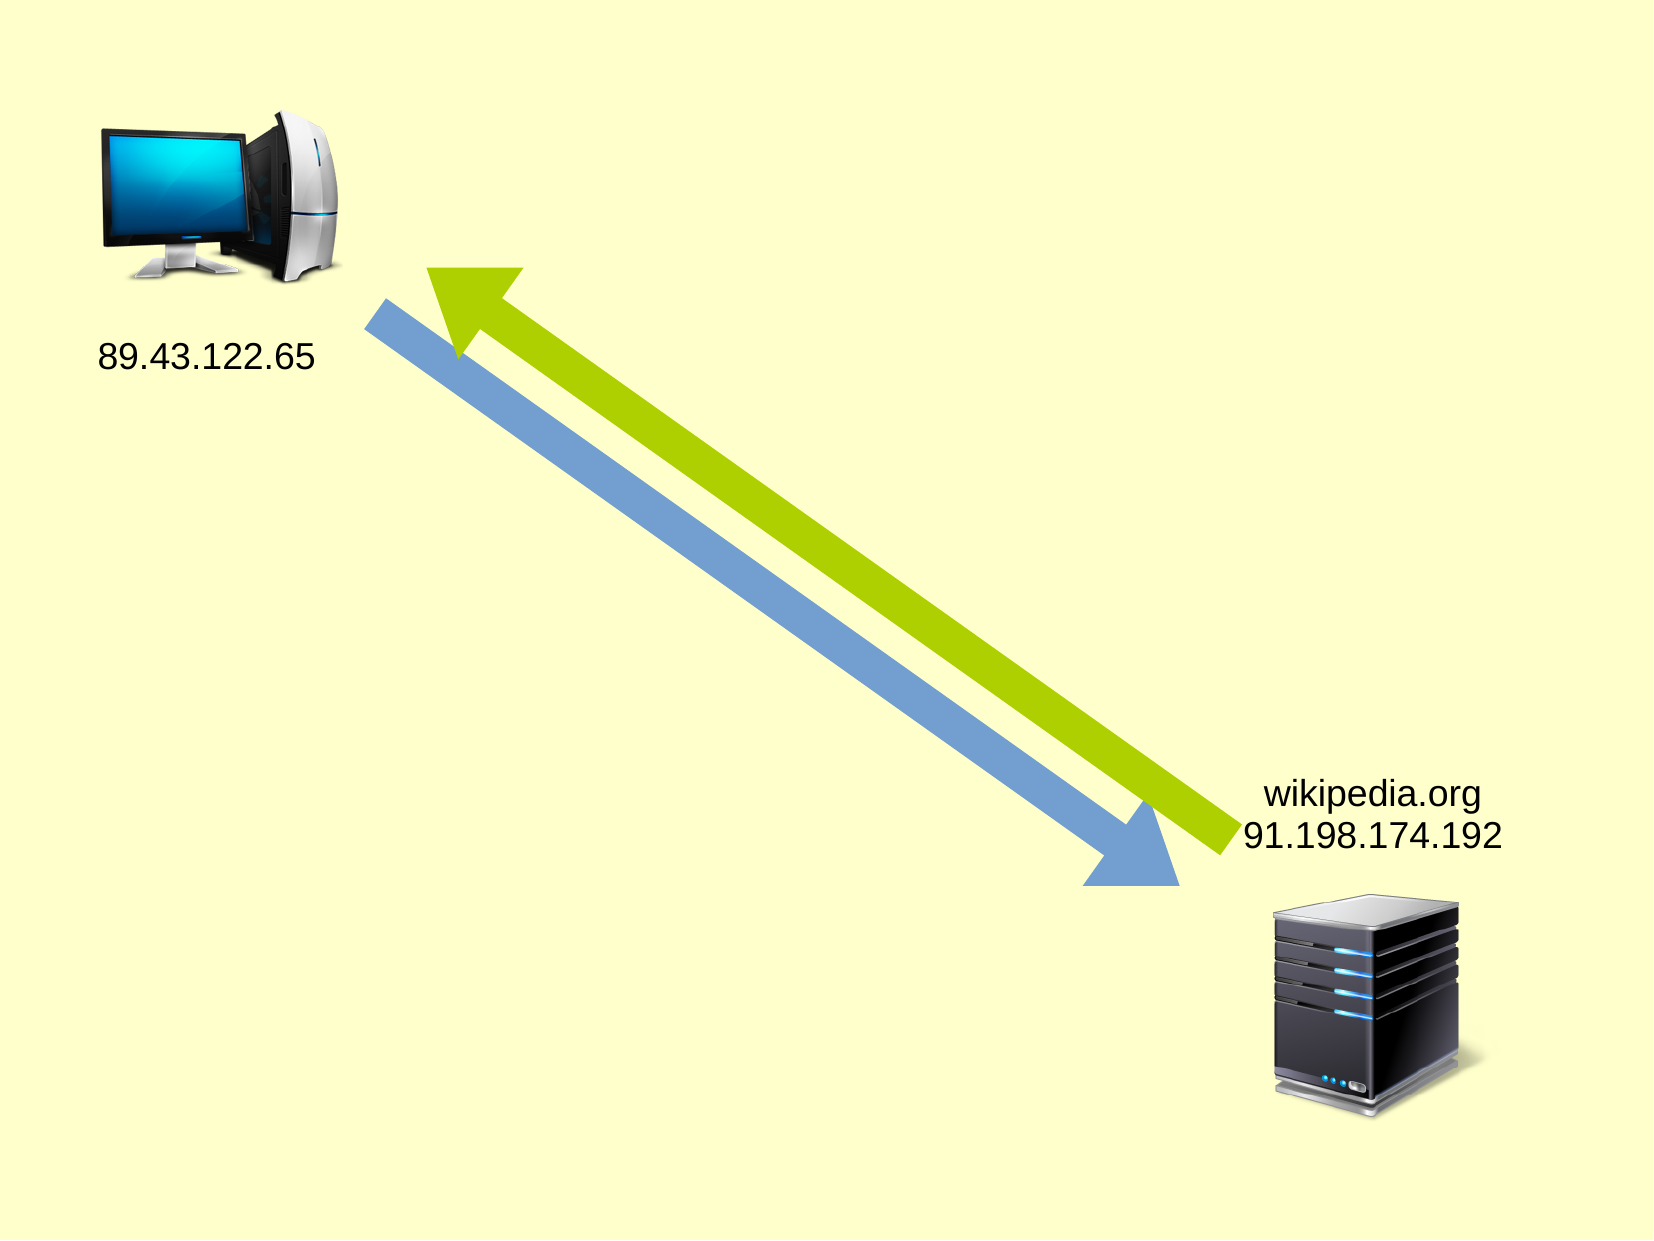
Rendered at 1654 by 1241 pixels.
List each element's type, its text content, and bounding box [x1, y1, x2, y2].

text_box wikipedia.org 91.198.174.192 [1228, 765, 1556, 874]
text_box [364, 267, 1228, 886]
picture [1251, 875, 1501, 1123]
text_box 89.43.122.65 [82, 328, 363, 390]
picture [94, 72, 343, 319]
